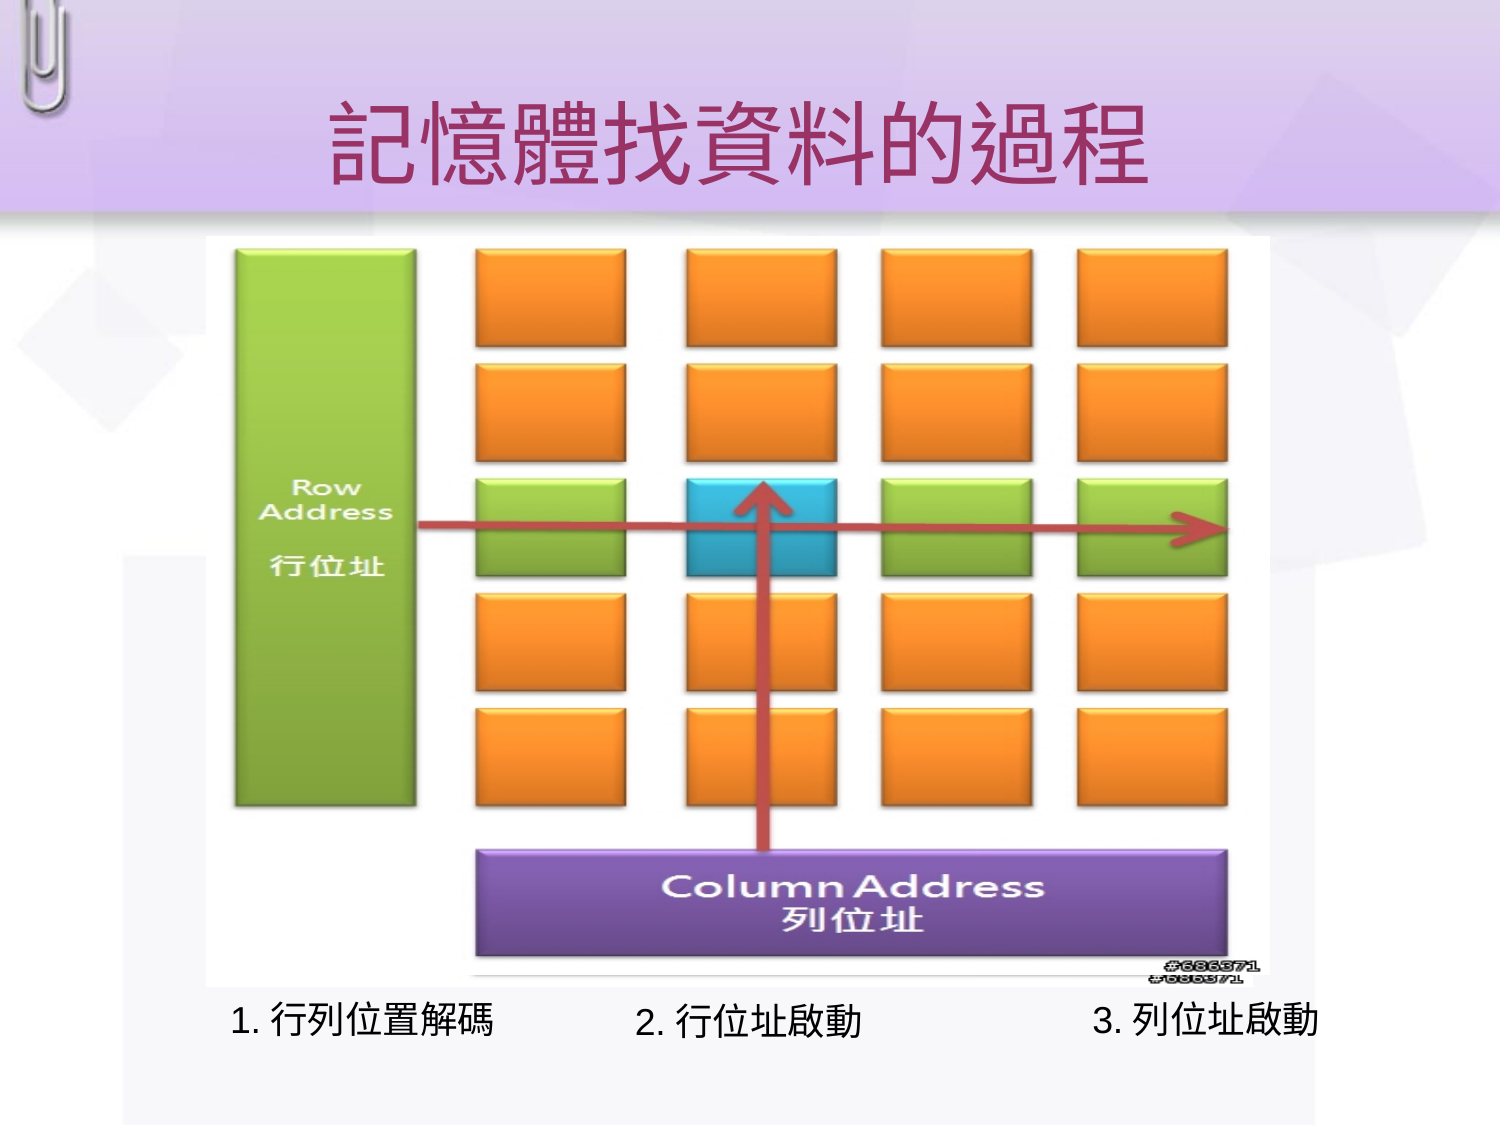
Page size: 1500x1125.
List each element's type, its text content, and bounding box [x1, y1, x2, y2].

text_box 3.列位址啟動 [1077, 988, 1344, 1049]
picture [0, 0, 1500, 1125]
text_box 2.行位址啟動 [620, 990, 975, 1052]
title 記憶體找資料的過程 [75, 45, 1426, 233]
text_box 1.行列位置解碼 [215, 988, 519, 1049]
